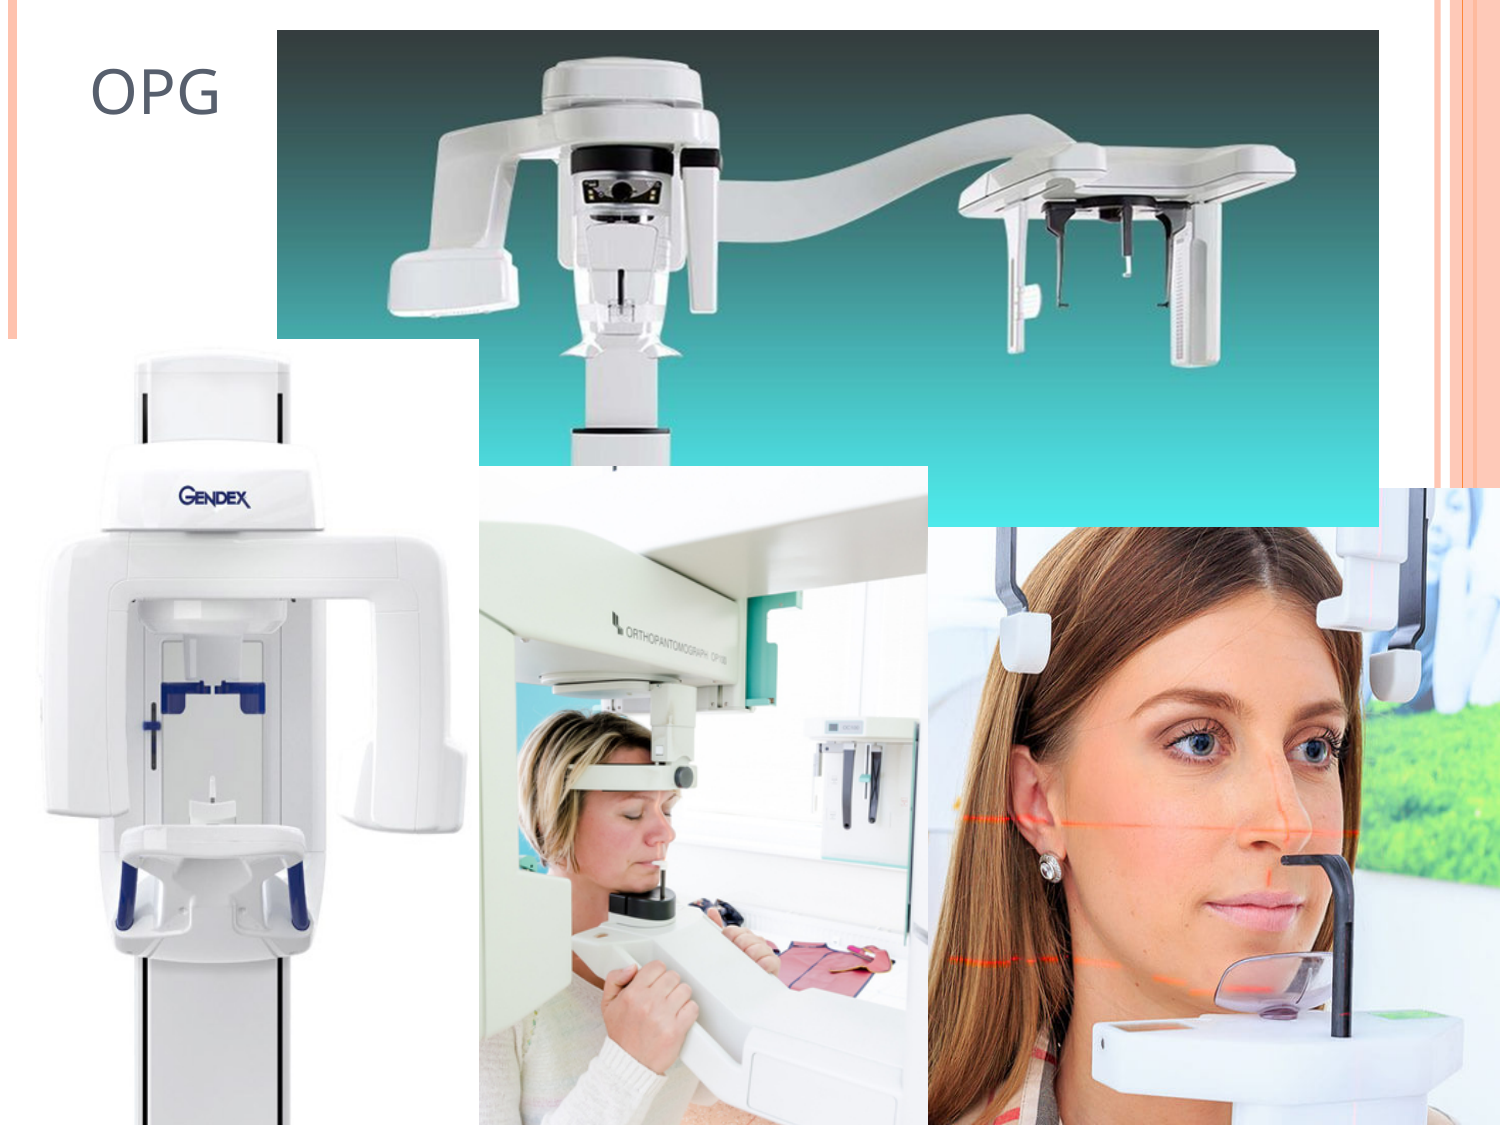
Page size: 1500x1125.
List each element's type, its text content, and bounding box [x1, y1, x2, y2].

title OPG [75, 45, 277, 233]
picture [0, 30, 1500, 1125]
